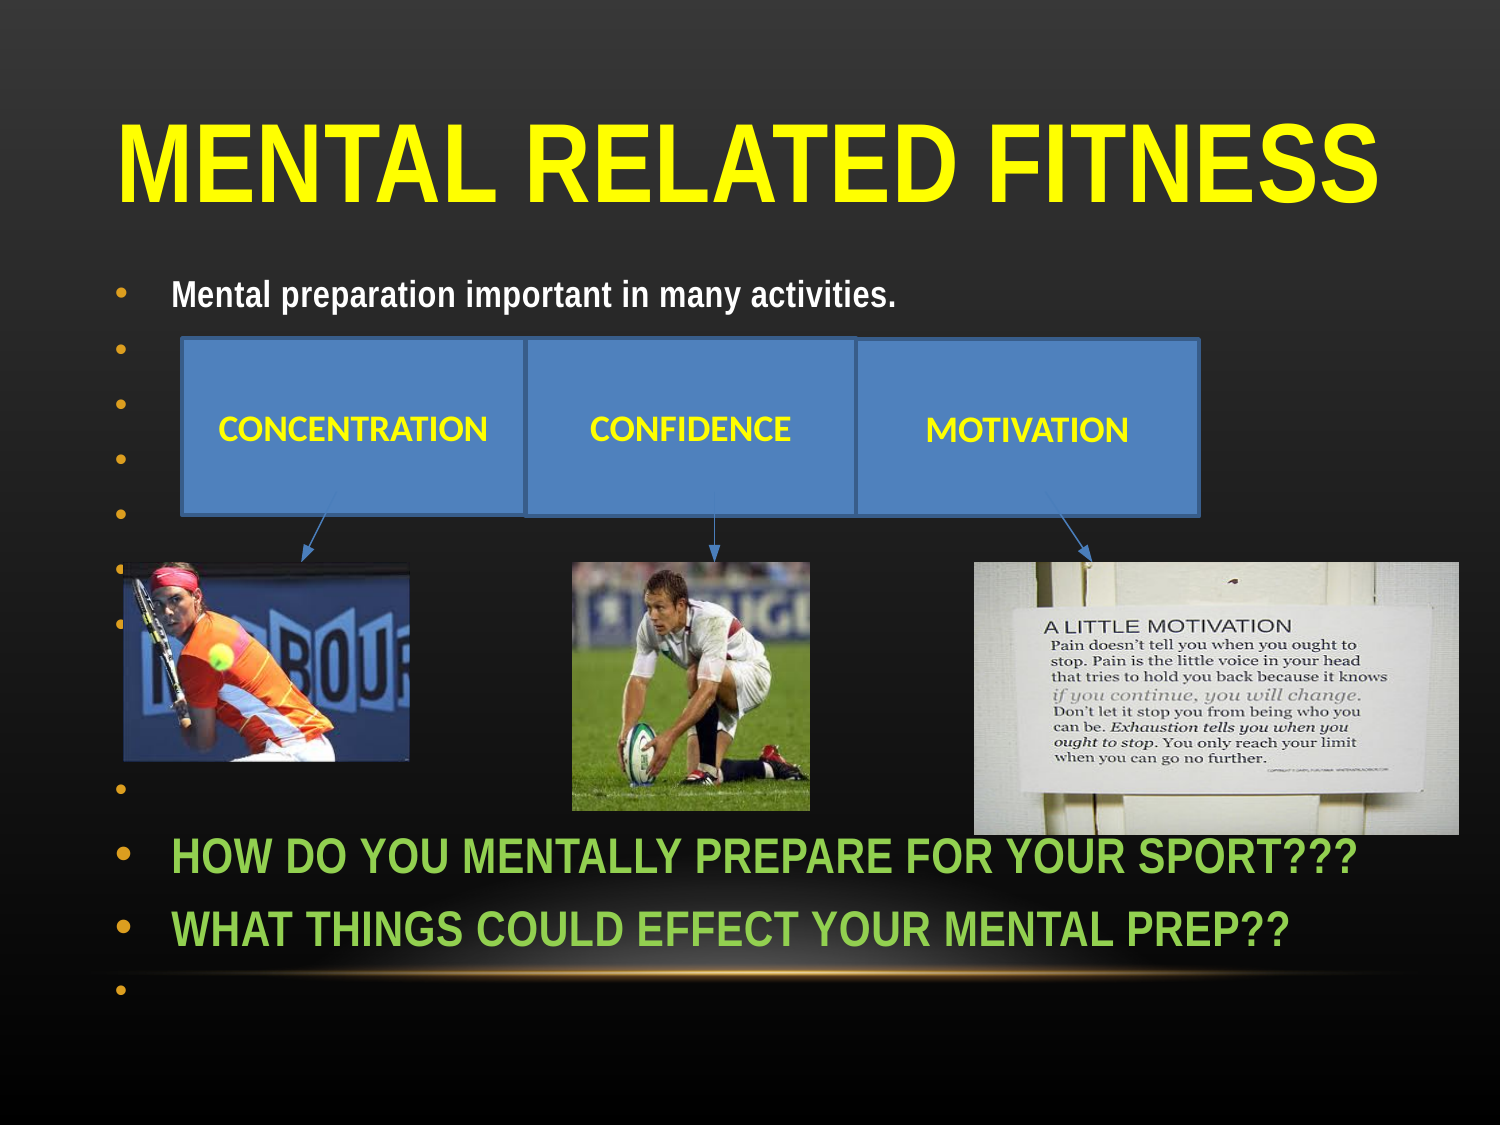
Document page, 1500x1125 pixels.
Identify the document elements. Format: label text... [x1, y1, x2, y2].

picture [123, 562, 410, 762]
text_box CONCENTRATION [182, 338, 525, 515]
picture [572, 562, 810, 811]
title MENTAL RELATED FITNESS [99, 45, 1400, 233]
text_box MOTIVATION [856, 339, 1199, 516]
picture [974, 562, 1459, 835]
list Mental preparation important in many activities. HOW DO YOU MENTALLY PREPARE FOR YOUR SPORT??? WHAT THINGS COULD EFFECT YOUR MENTAL PREP?? [99, 262, 1400, 976]
text_box CONFIDENCE [526, 338, 856, 516]
